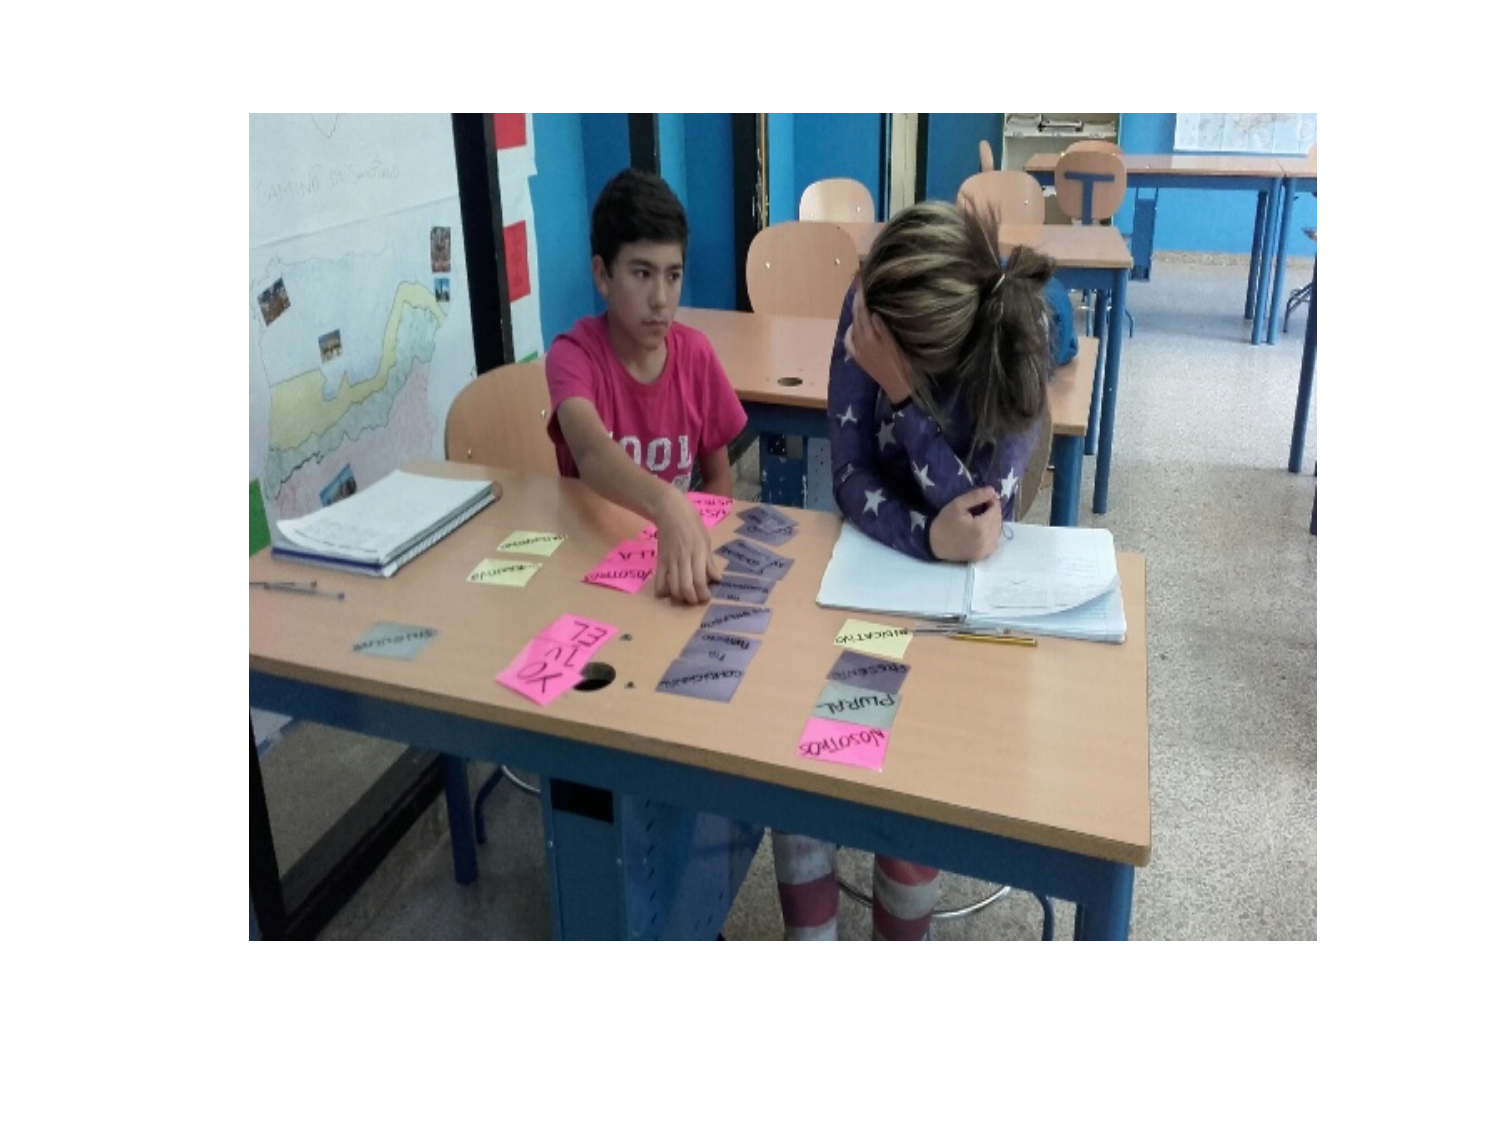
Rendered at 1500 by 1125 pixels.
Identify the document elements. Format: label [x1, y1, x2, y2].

picture [249, 113, 1317, 941]
